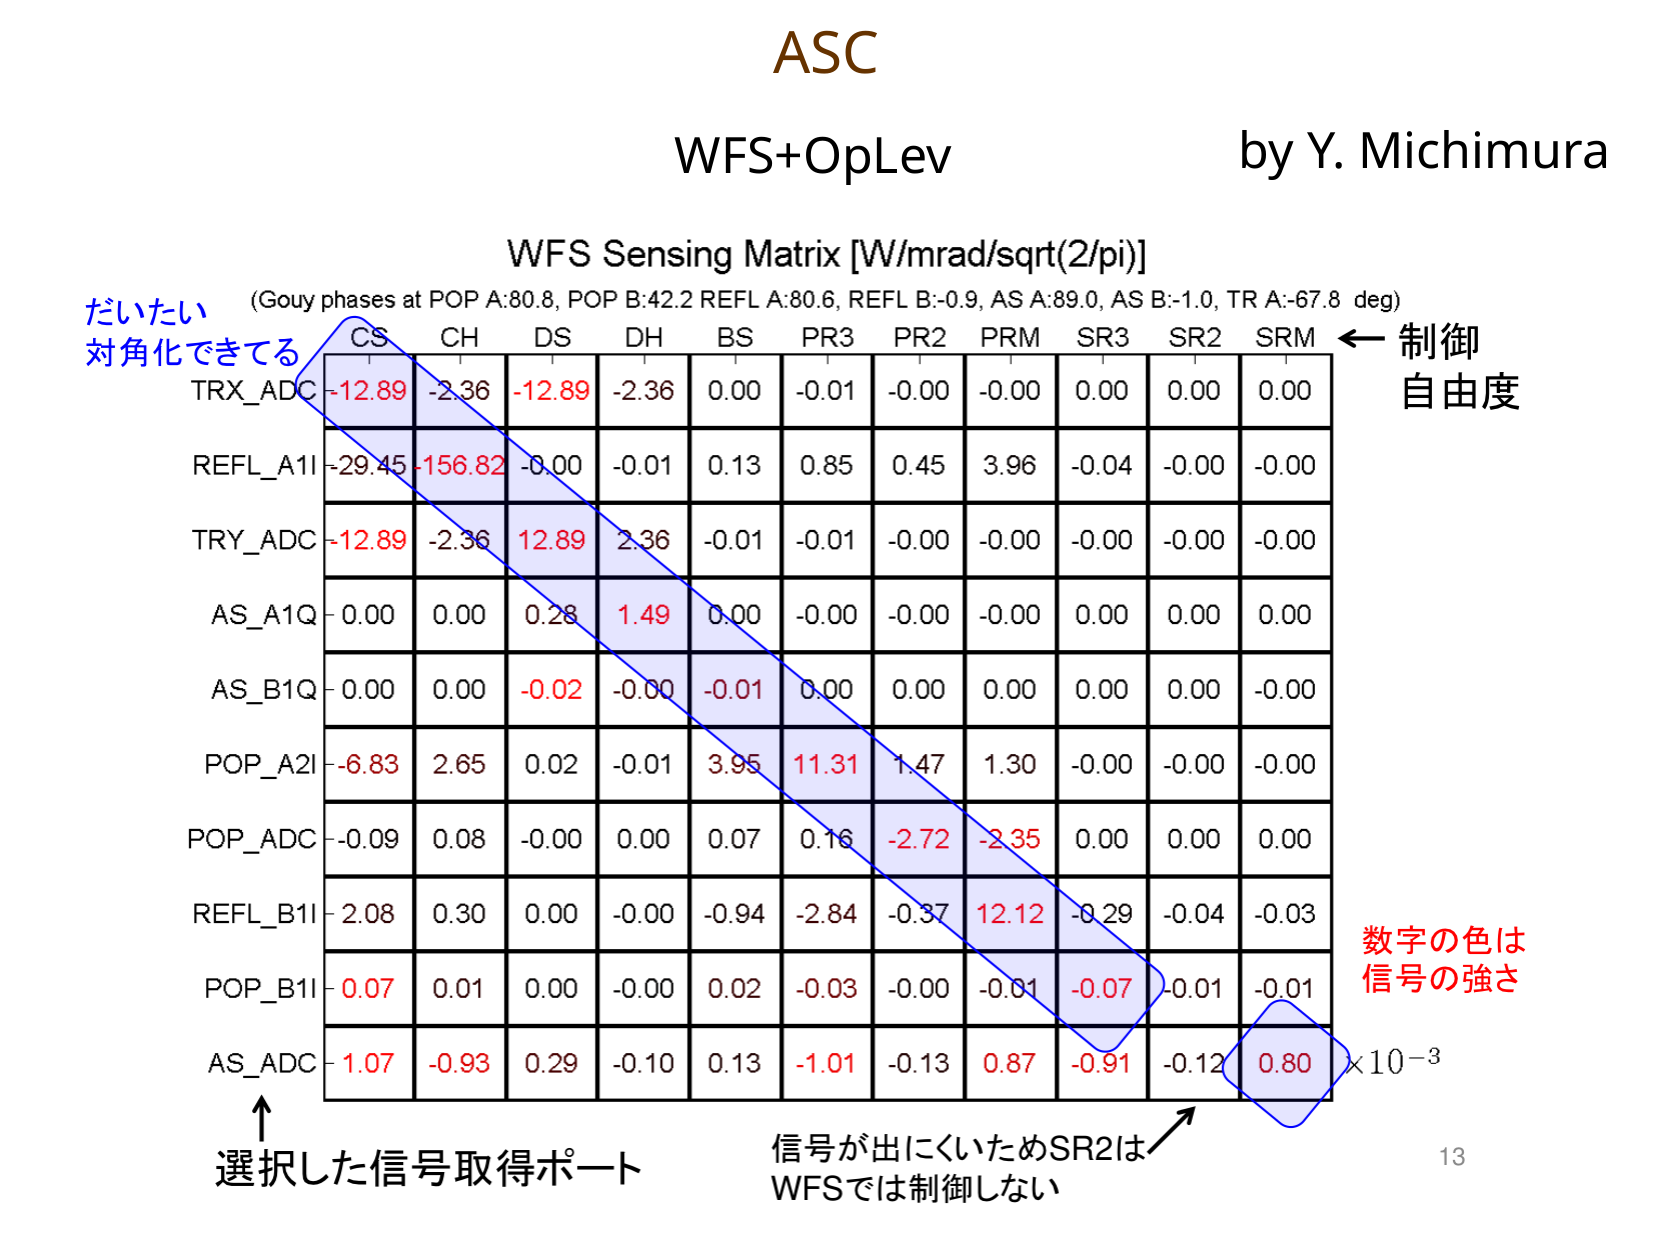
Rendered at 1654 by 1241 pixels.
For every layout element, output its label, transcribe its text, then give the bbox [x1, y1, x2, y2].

picture [76, 230, 1536, 1208]
text_box WFS+OpLev [660, 112, 972, 188]
text_box by Y. Michimura [1224, 107, 1608, 183]
text_box ASC [758, 4, 895, 90]
